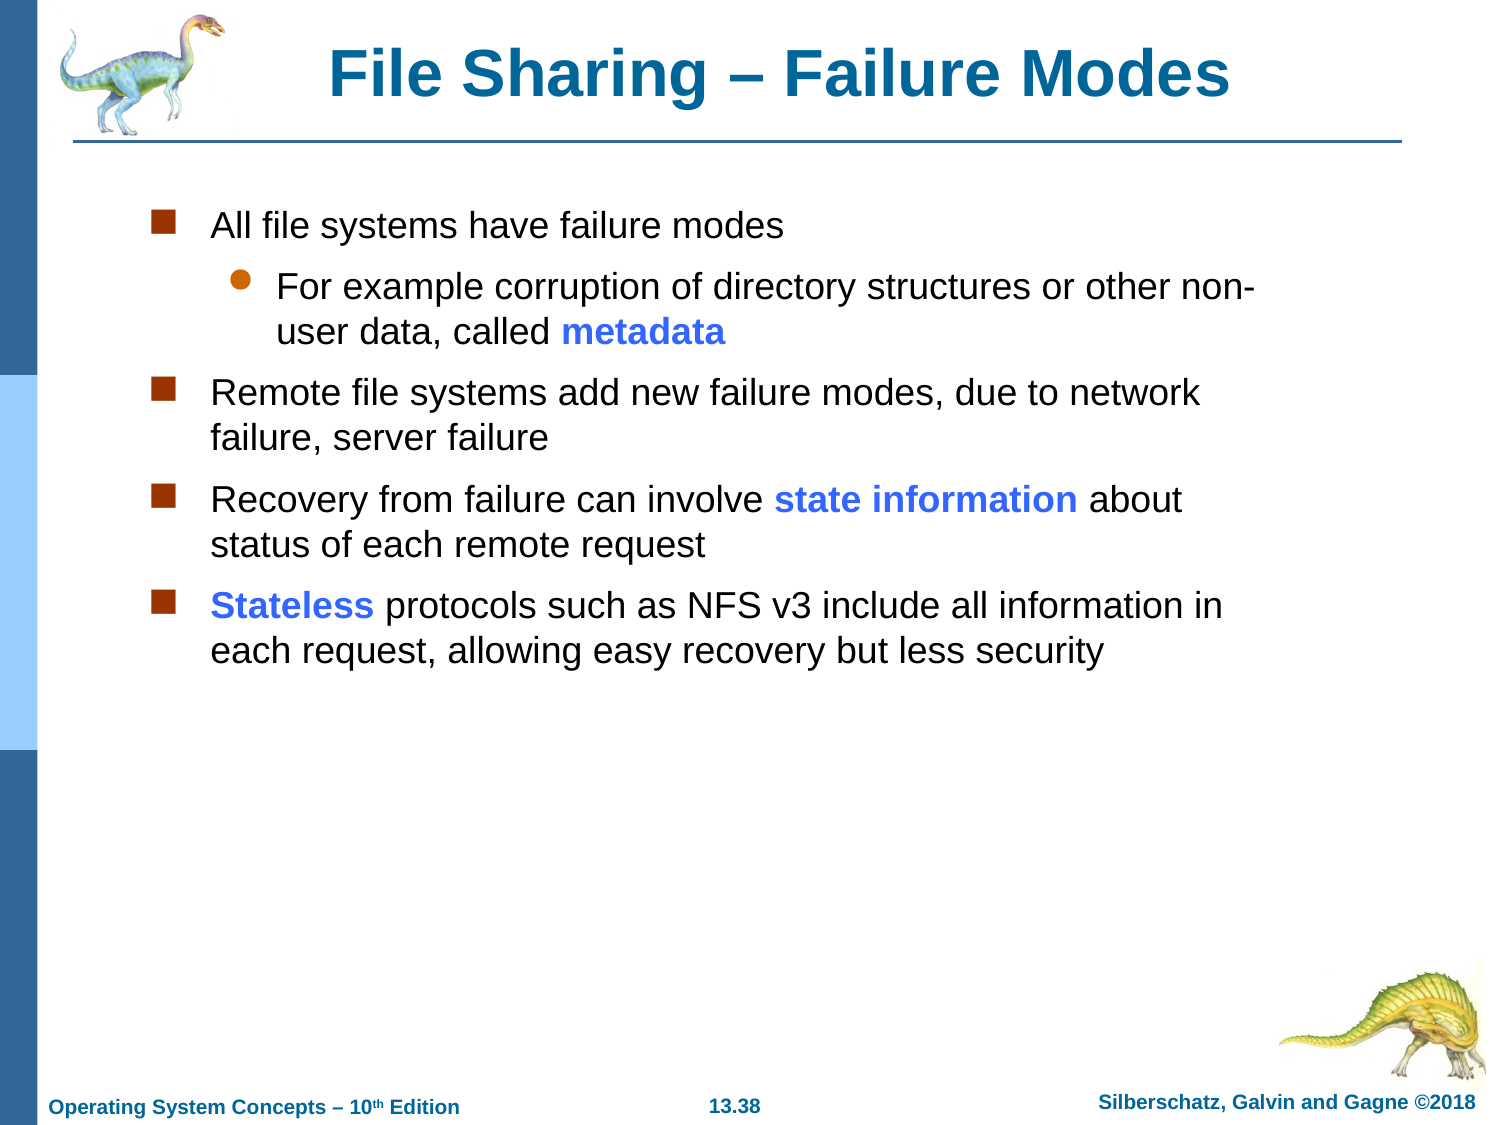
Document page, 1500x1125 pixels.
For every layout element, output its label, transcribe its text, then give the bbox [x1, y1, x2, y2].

picture [1275, 959, 1486, 1090]
picture [1415, 1094, 1423, 1099]
picture [46, 0, 243, 149]
list All file systems have failure modes For example corruption of directory structures or other non-user data, called metadata Remote file systems add new failure modes, due to network failure, server failure Recovery from failure can involve state information about status of each remote request Stateless protocols such as NFS v3 include all information in each request, allowing easy recovery but less security [139, 193, 1274, 920]
title File Sharing – Failure Modes [133, 22, 1428, 117]
